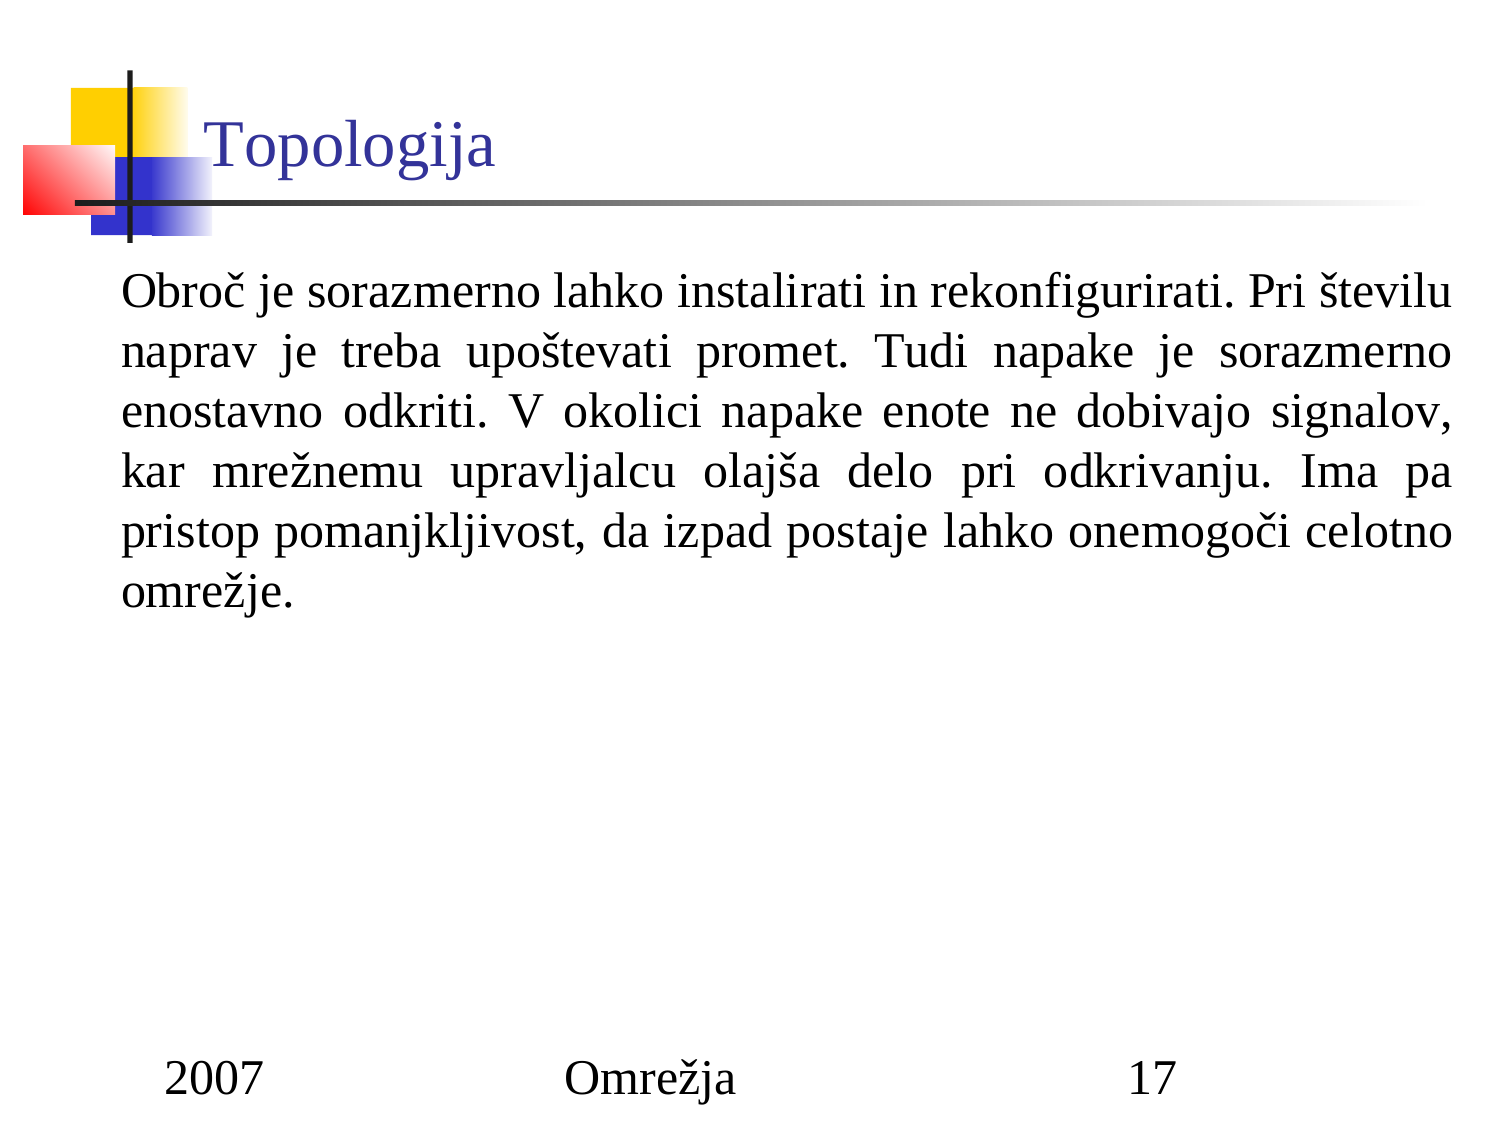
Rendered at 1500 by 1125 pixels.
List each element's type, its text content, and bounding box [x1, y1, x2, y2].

title Topologija [188, 92, 1468, 188]
list Obroč je sorazmerno lahko instalirati in rekonfigurirati. Pri številu naprav je treba upoštevati promet. Tudi napake je sorazmerno enostavno odkriti. V okolici napake enote ne dobivajo signalov, kar mrežnemu upravljalcu olajša delo pri odkrivanju. Ima pa pristop pomanjkljivost, da izpad postaje lahko onemogoči celotno omrežje. [50, 249, 1469, 1007]
